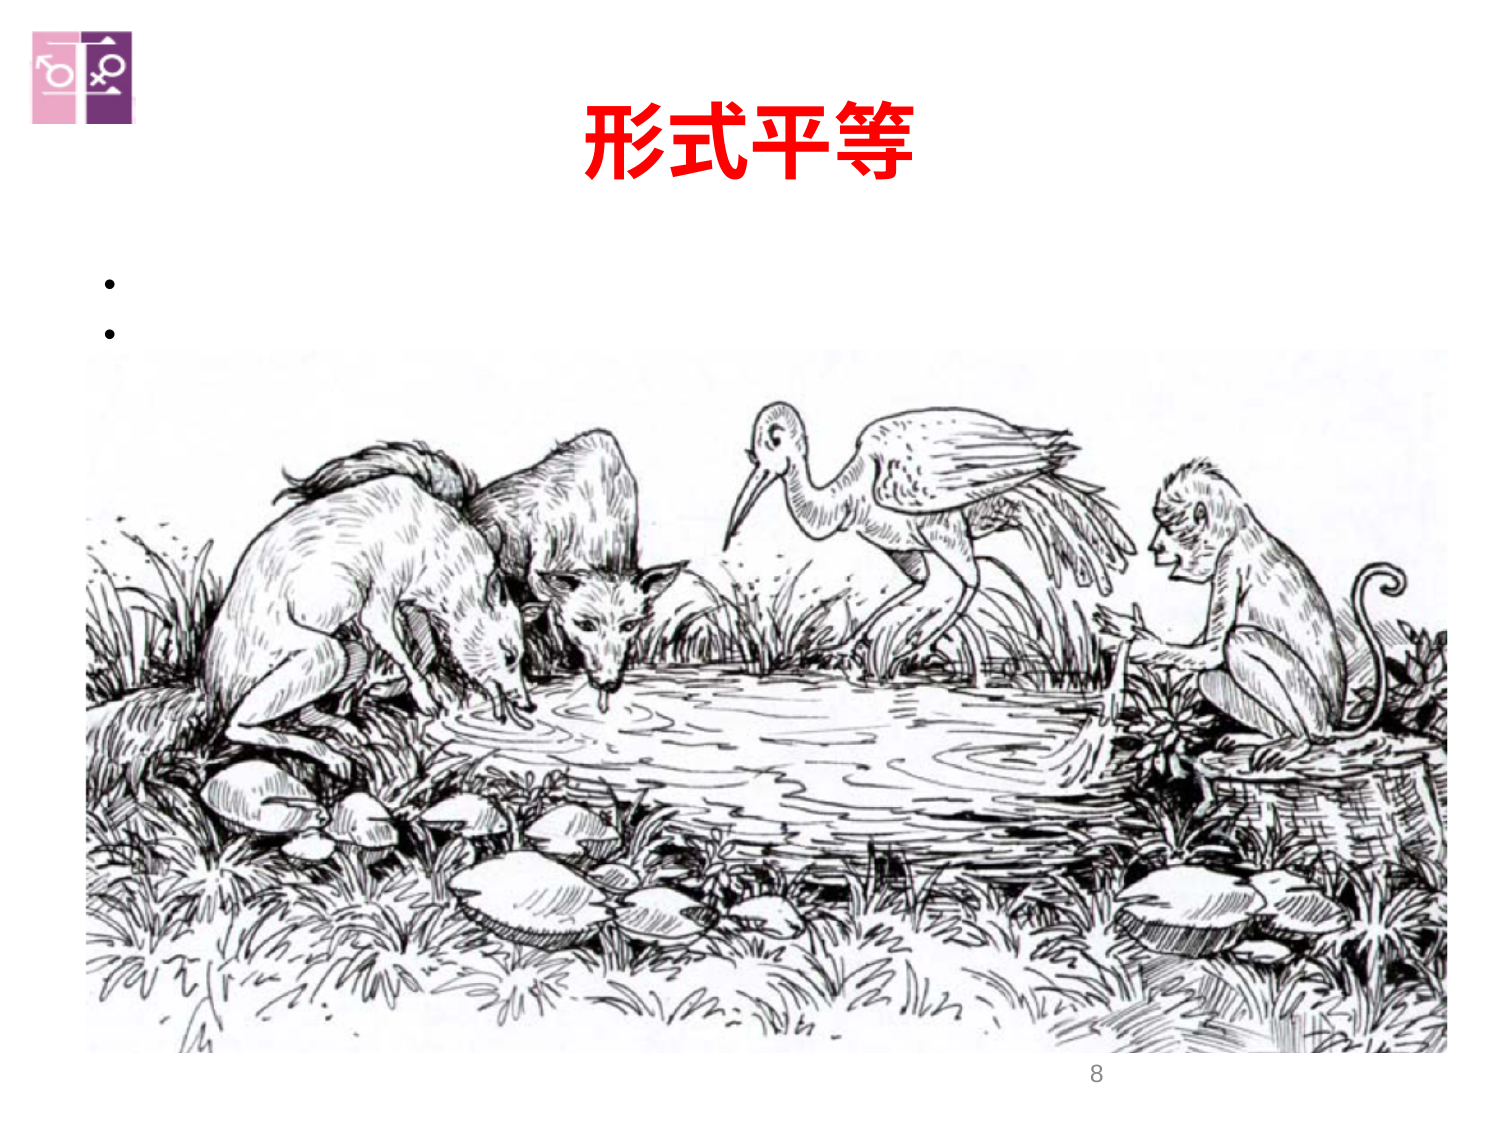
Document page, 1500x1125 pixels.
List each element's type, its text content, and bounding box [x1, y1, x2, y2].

text_box 8 [1074, 1053, 1426, 1103]
list 以下插圖取自「CEDAW:恢復婦女的權利」(2004,印度) [88, 255, 1412, 349]
title 形式平等 [75, 45, 1426, 233]
picture [76, 350, 1454, 1053]
